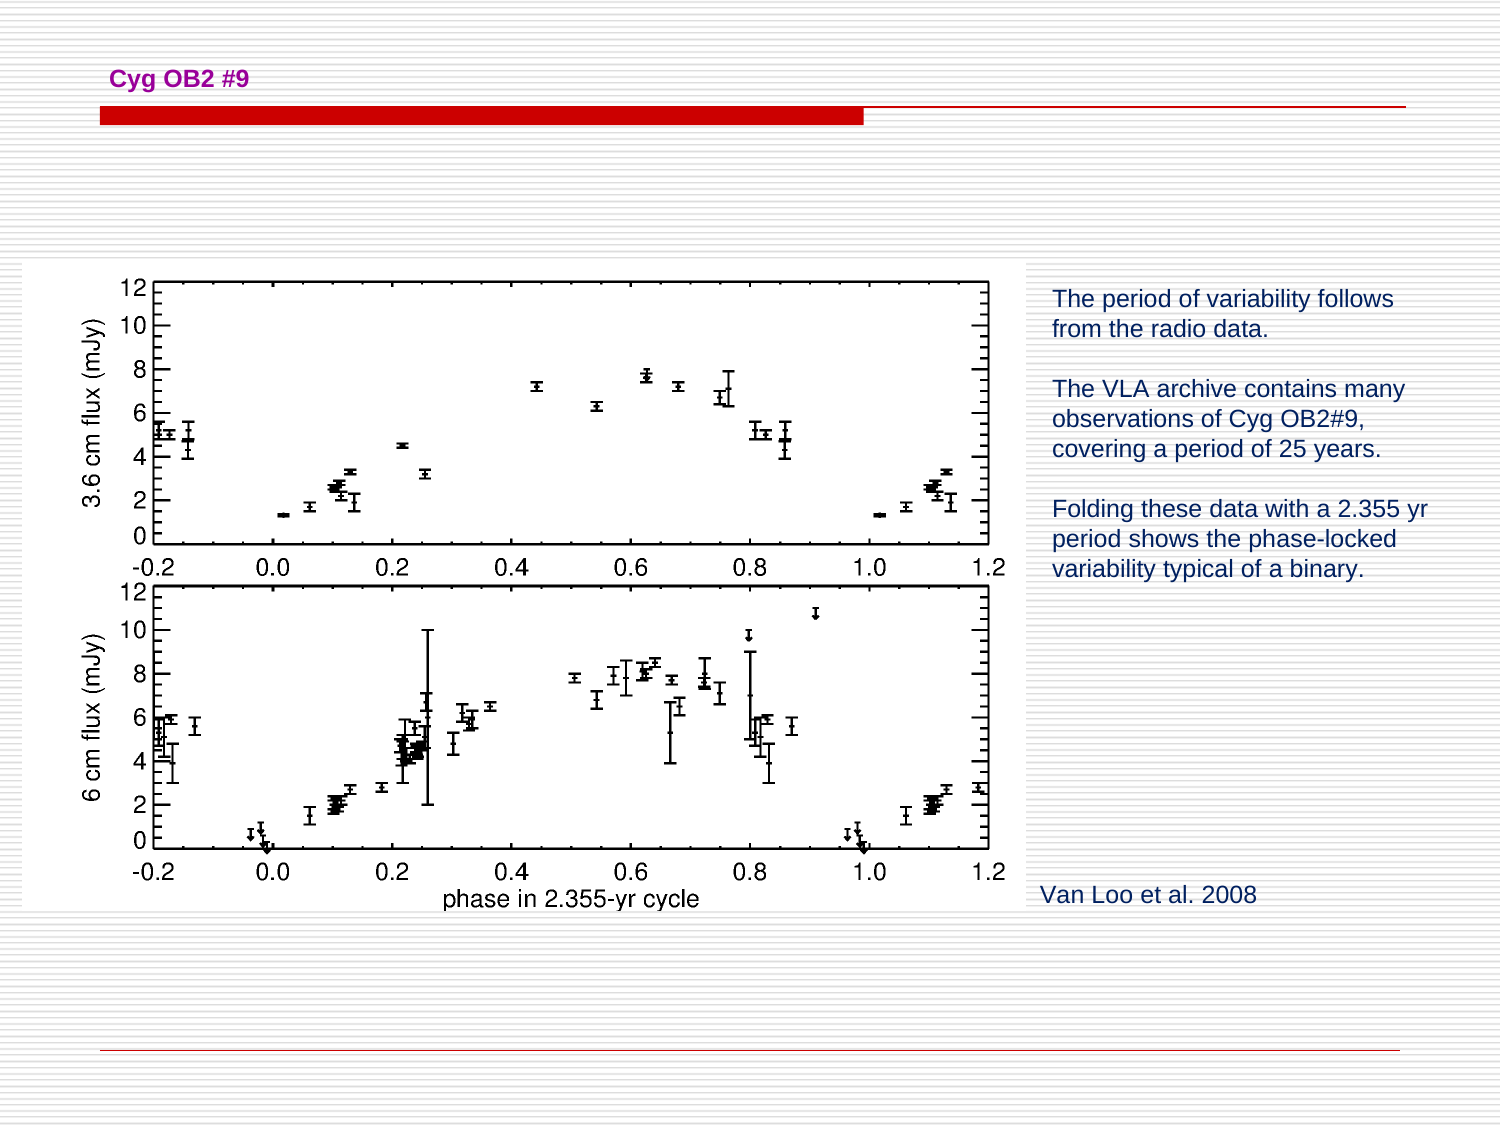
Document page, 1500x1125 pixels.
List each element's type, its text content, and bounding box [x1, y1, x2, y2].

text_box The period of variability follows from the radio data. The VLA archive contains many observations of Cyg OB2#9, covering a period of 25 years. Folding these data with a 2.355 yr period shows the phase-locked variability typical of a binary. [1037, 274, 1450, 590]
picture [0, 0, 1500, 1125]
title Cyg OB2 #9 [94, 50, 1407, 100]
text_box Van Loo et al. 2008 [1024, 870, 1294, 917]
